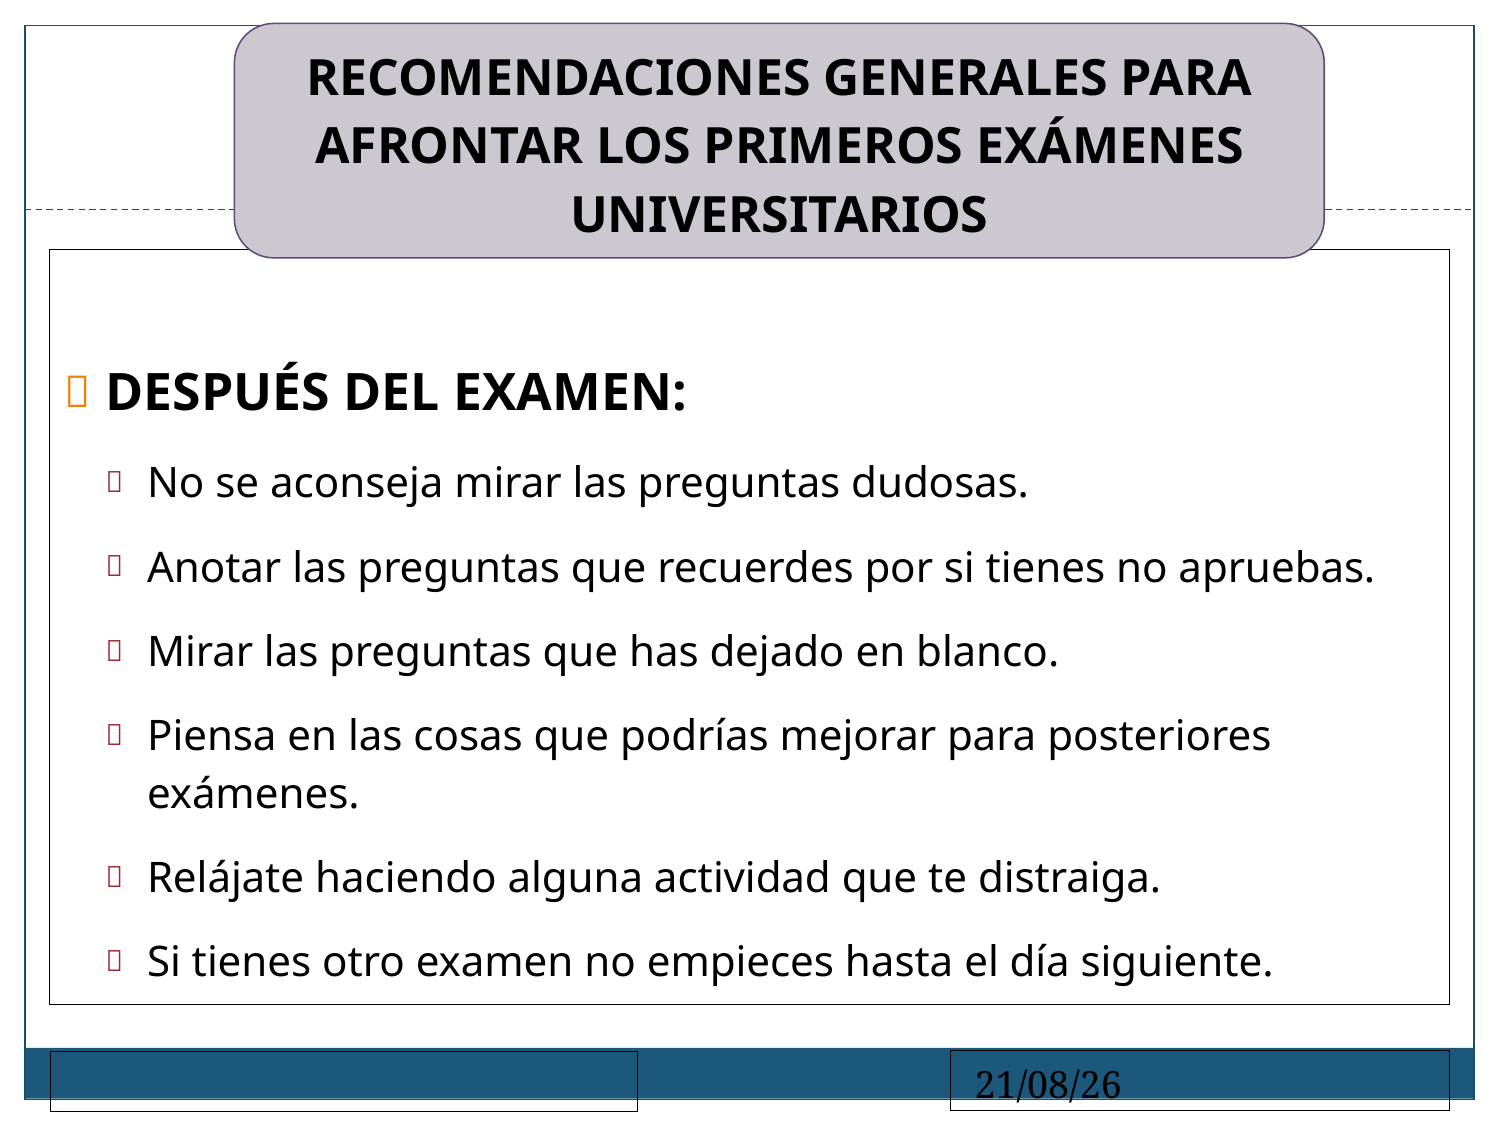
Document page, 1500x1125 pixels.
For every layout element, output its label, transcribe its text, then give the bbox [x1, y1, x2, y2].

text_box RECOMENDACIONES GENERALES PARA AFRONTAR LOS PRIMEROS EXÁMENES UNIVERSITARIOS [234, 23, 1325, 258]
list DESPUÉS DEL EXAMEN: No se aconseja mirar las preguntas dudosas. Anotar las preguntas que recuerdes por si tienes no apruebas. Mirar las preguntas que has dejado en blanco. Piensa en las cosas que podrías mejorar para posteriores exámenes. Relájate haciendo alguna actividad que te distraiga. Si tienes otro examen no empieces hasta el día siguiente. [49, 249, 1450, 1005]
